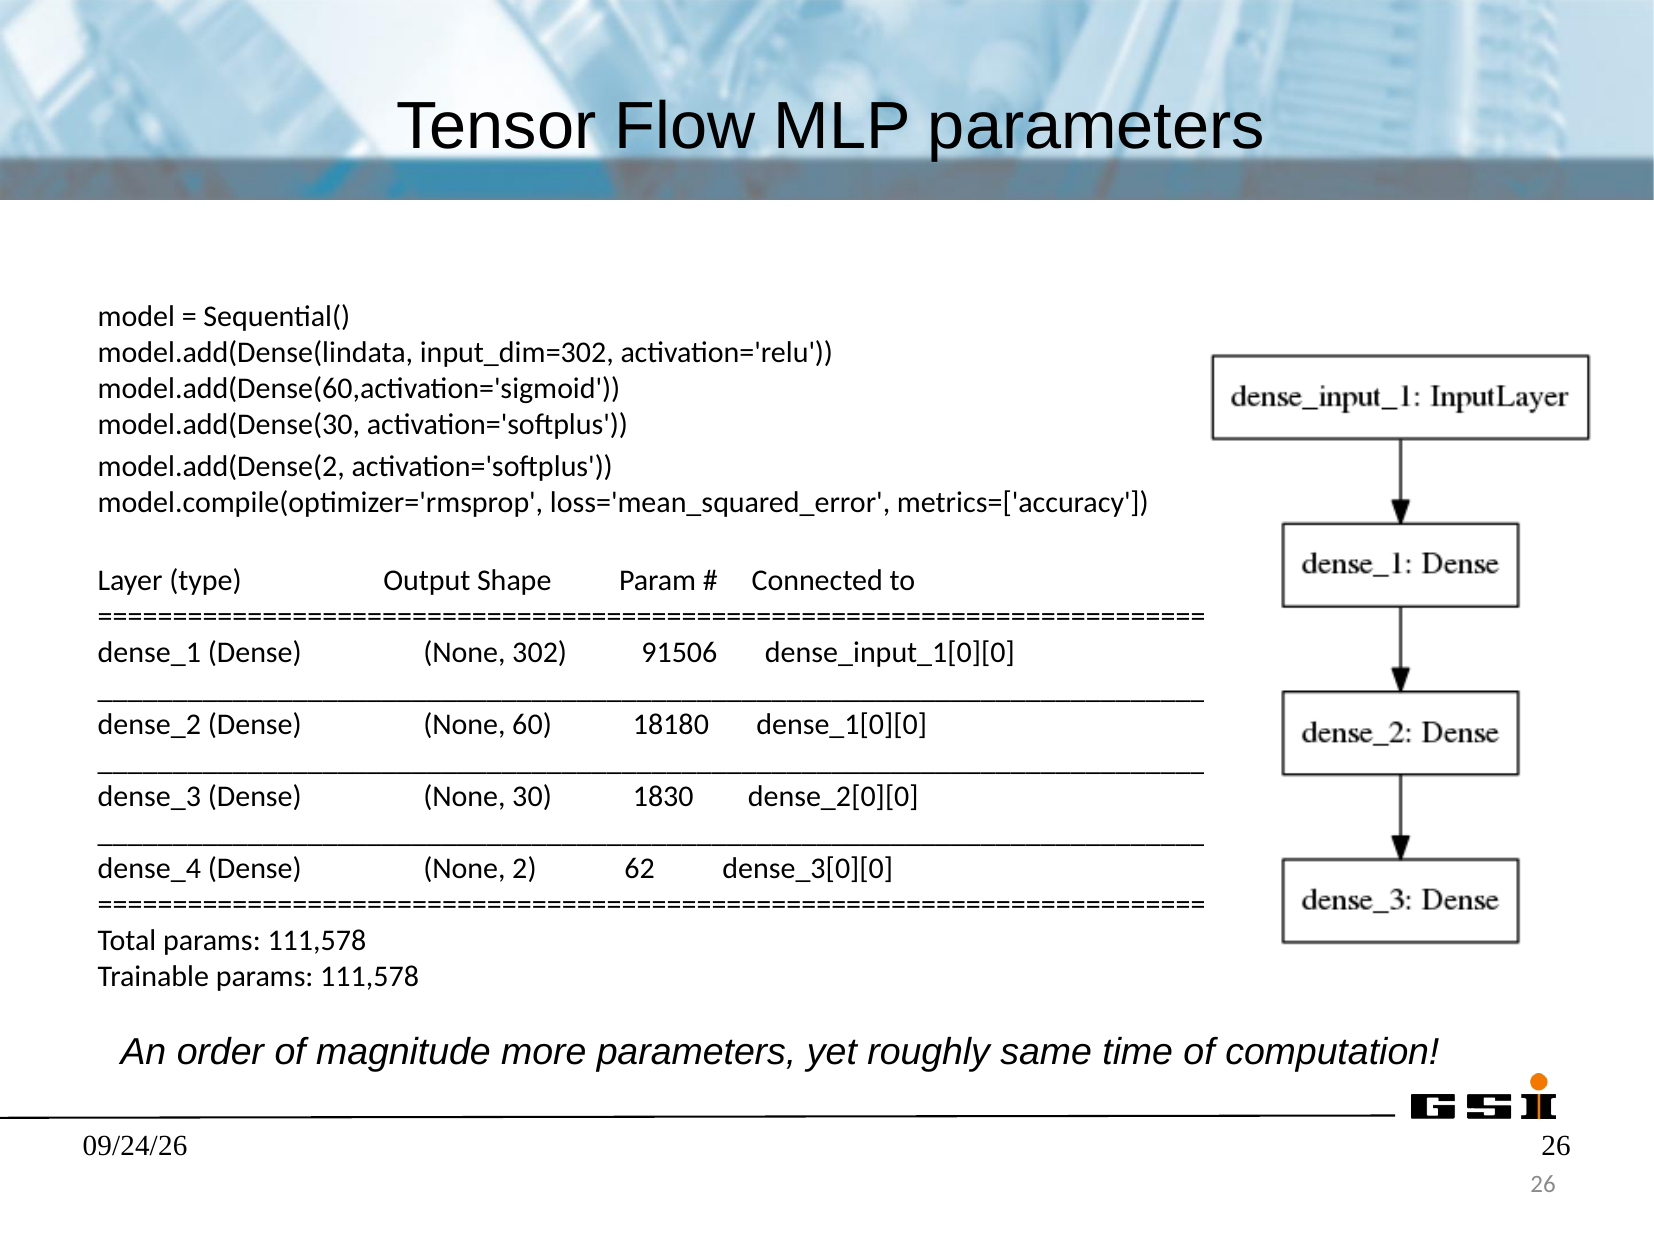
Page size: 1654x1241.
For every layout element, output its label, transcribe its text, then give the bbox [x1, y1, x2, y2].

picture [1204, 346, 1598, 953]
text_box An order of magnitude more parameters, yet roughly same time of computation! [105, 1023, 1456, 1081]
title Tensor Flow MLP parameters [86, 18, 1576, 226]
list model = Sequential() model.add(Dense(lindata, input_dim=302, activation='relu')) model.add(Dense(60,activation='sigmoid')) model.add(Dense(30, activation='softplus')) model.add(Dense(2, activation='softplus')) model.compile(optimizer='rmsprop', loss='mean_squared_error', metrics=['accuracy']) Layer (type) Output Shape Param # Connected to ==================================================================================================== dense_1 (Dense) (None, 302) 91506 dense_input_1[0][0] ____________________________________________________________________________________________________ dense_2 (Dense) (None, 60) 18180 dense_1[0][0] ____________________________________________________________________________________________________ dense_3 (Dense) (None, 30) 1830 dense_2[0][0] ____________________________________________________________________________________________________ dense_4 (Dense) (None, 2) 62 dense_3[0][0] ==================================================================================================== Total params: 111,578 Trainable params: 111,578 [82, 289, 1634, 1108]
picture [1411, 1108, 1556, 1119]
picture [0, 0, 1654, 200]
slide_number <Foliennummer> [1185, 1149, 1571, 1216]
